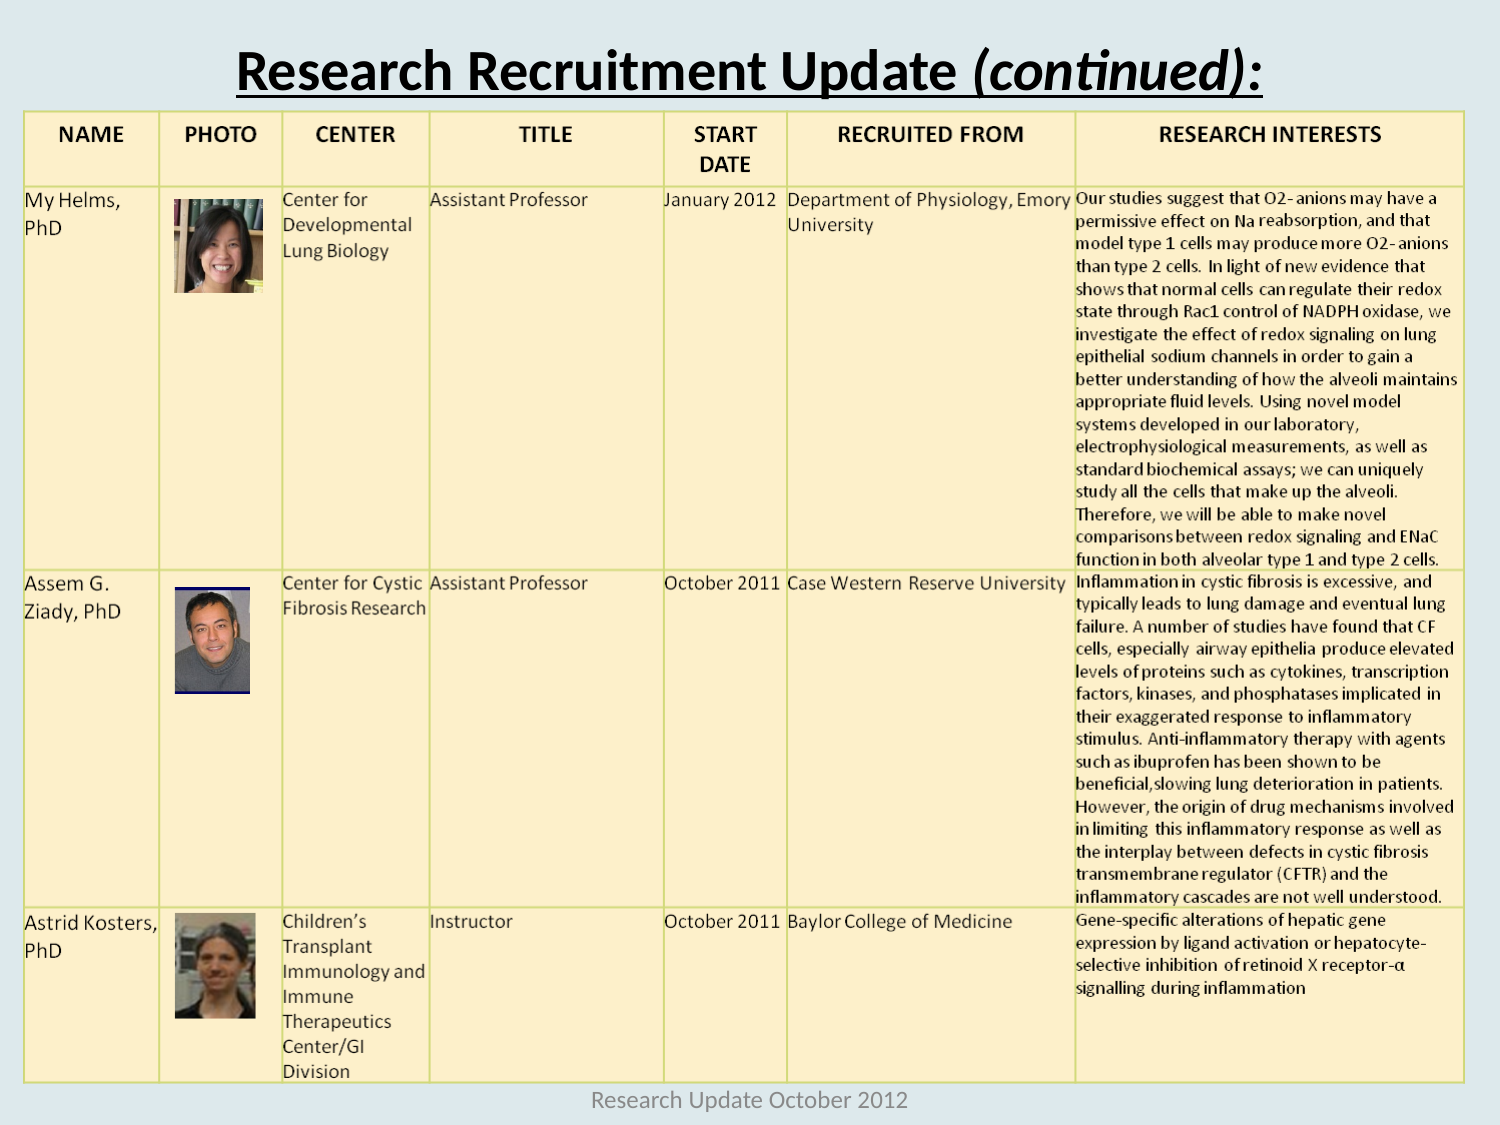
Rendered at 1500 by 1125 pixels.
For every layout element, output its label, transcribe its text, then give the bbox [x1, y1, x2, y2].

picture [12, 100, 1476, 1096]
text_box Research Update October 2012 [512, 1096, 988, 1125]
text_box Research Recruitment Update (continued): [50, 24, 1463, 113]
